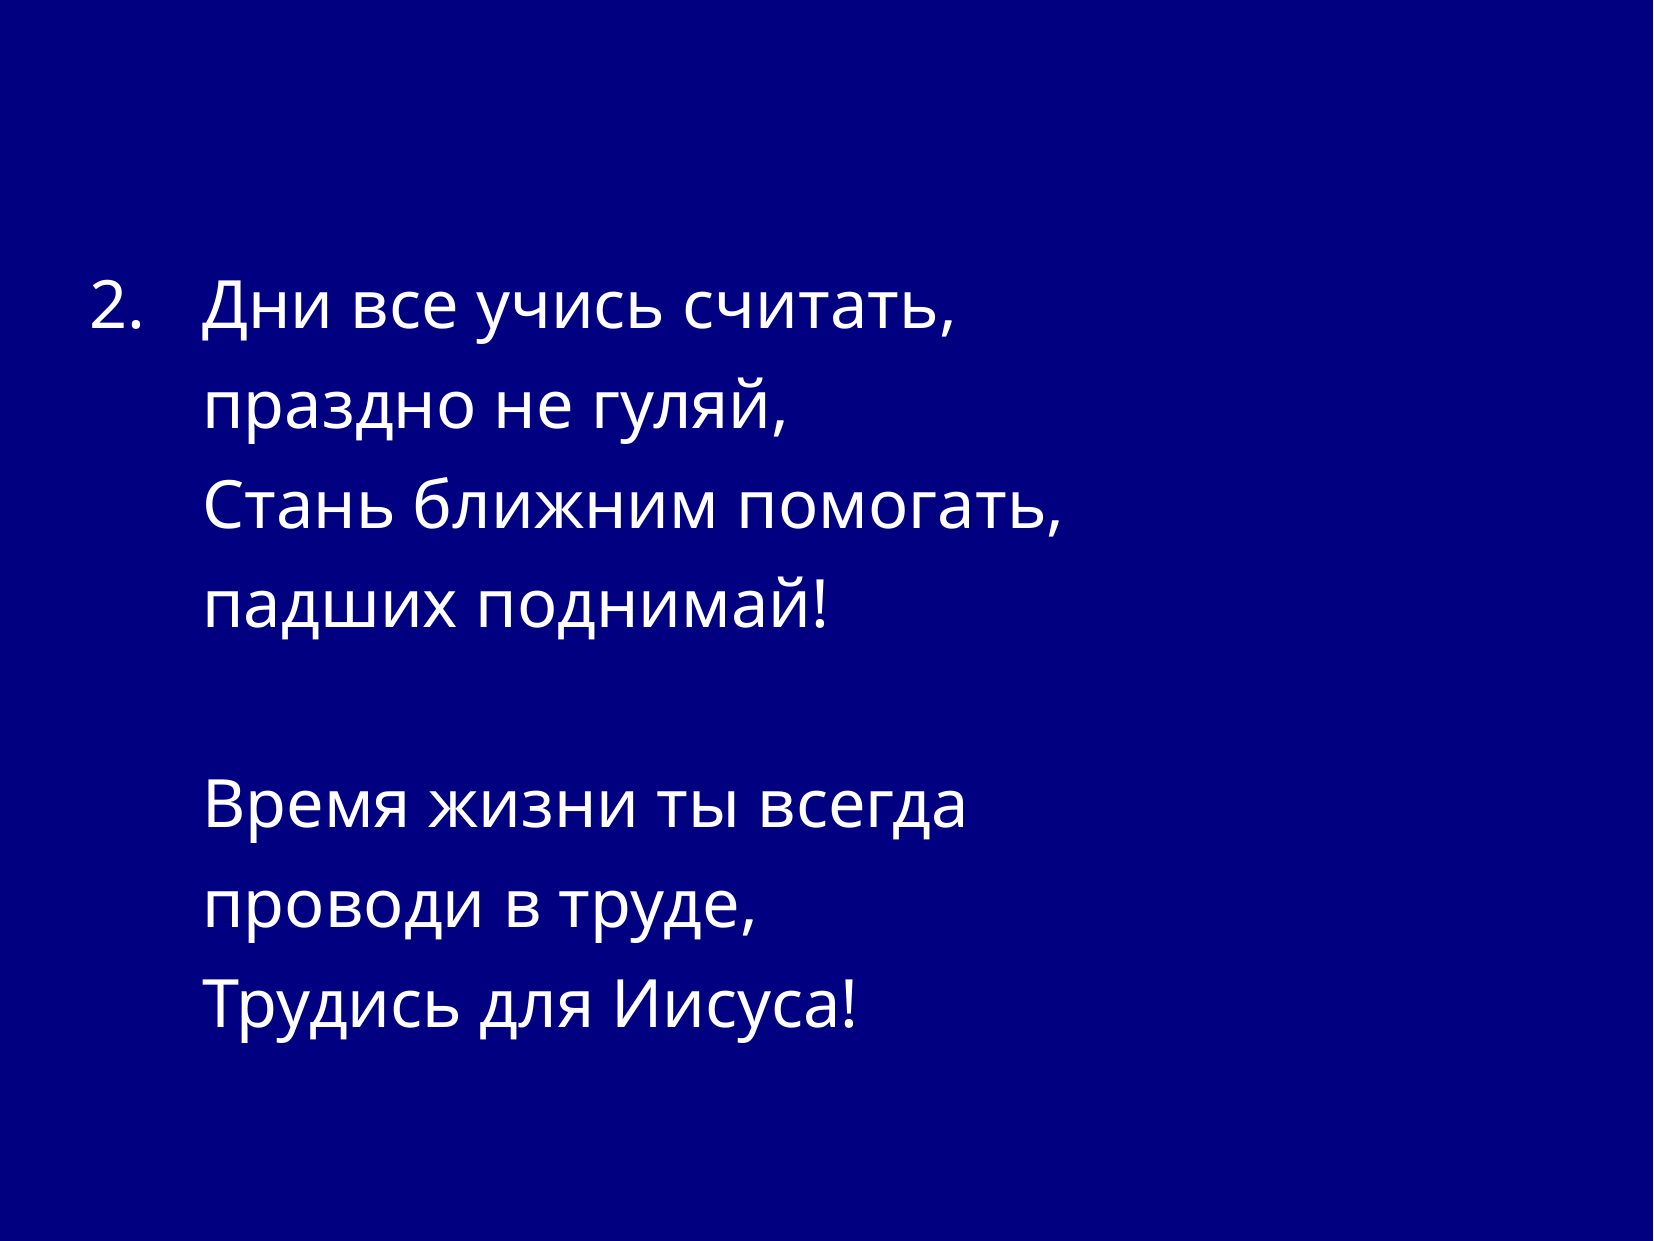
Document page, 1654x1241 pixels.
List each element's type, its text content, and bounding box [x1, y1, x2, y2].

text_box 2. Дни все учись считать, праздно не гуляй, Стань ближним помогать, падших поднимай! Время жизни ты всегда проводи в труде, Трудись для Иисуса! [75, 150, 1576, 1163]
